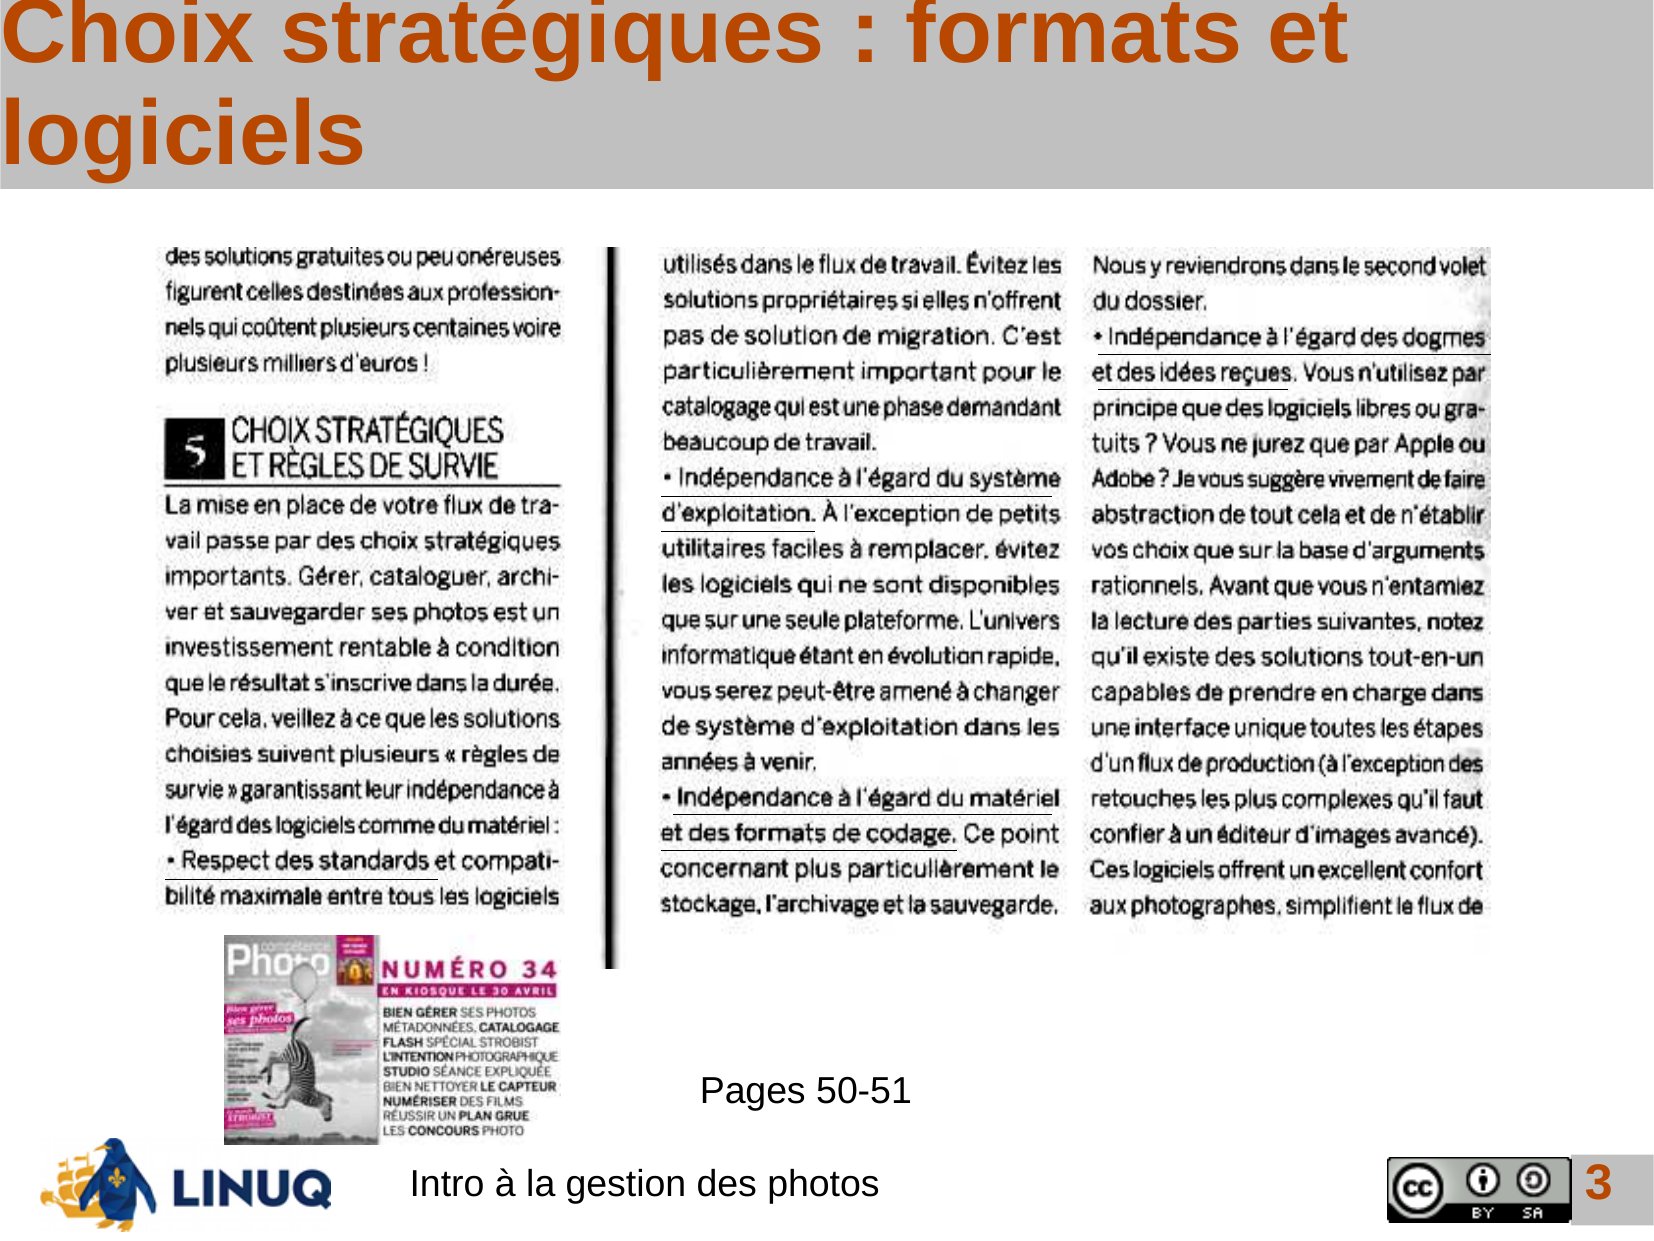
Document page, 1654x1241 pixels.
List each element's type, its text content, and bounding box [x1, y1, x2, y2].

title Choix stratégiques : formats et logiciels [0, 0, 1654, 189]
picture [1387, 1157, 1572, 1223]
text_box Pages 50-51 [685, 1062, 927, 1123]
picture [40, 247, 1491, 1232]
